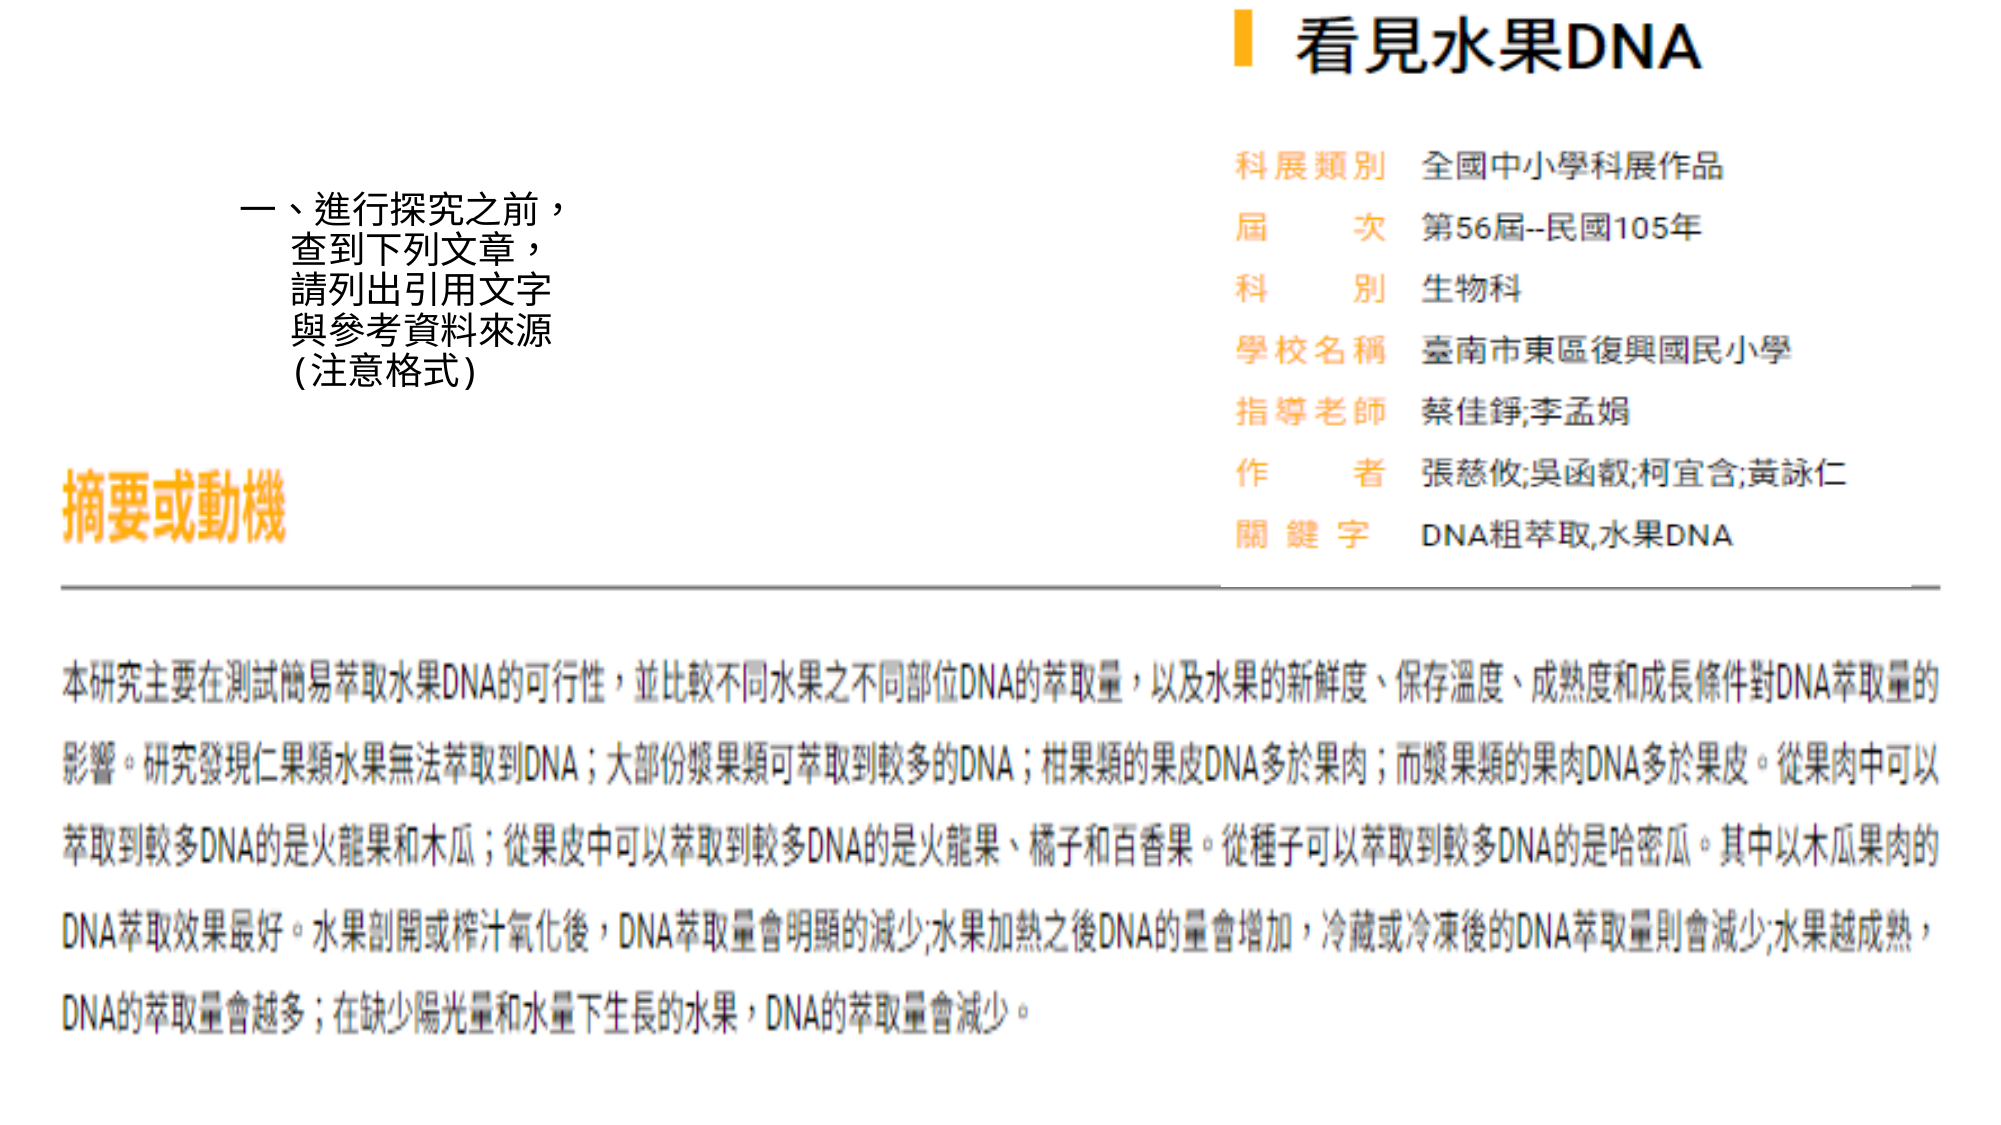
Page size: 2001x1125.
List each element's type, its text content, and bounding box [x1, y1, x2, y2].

picture [48, 0, 1968, 1078]
title 一、進行探究之前， 查到下列文章， 請列出引用文字 與參考資料來源 (注意格式) [224, 183, 1045, 401]
